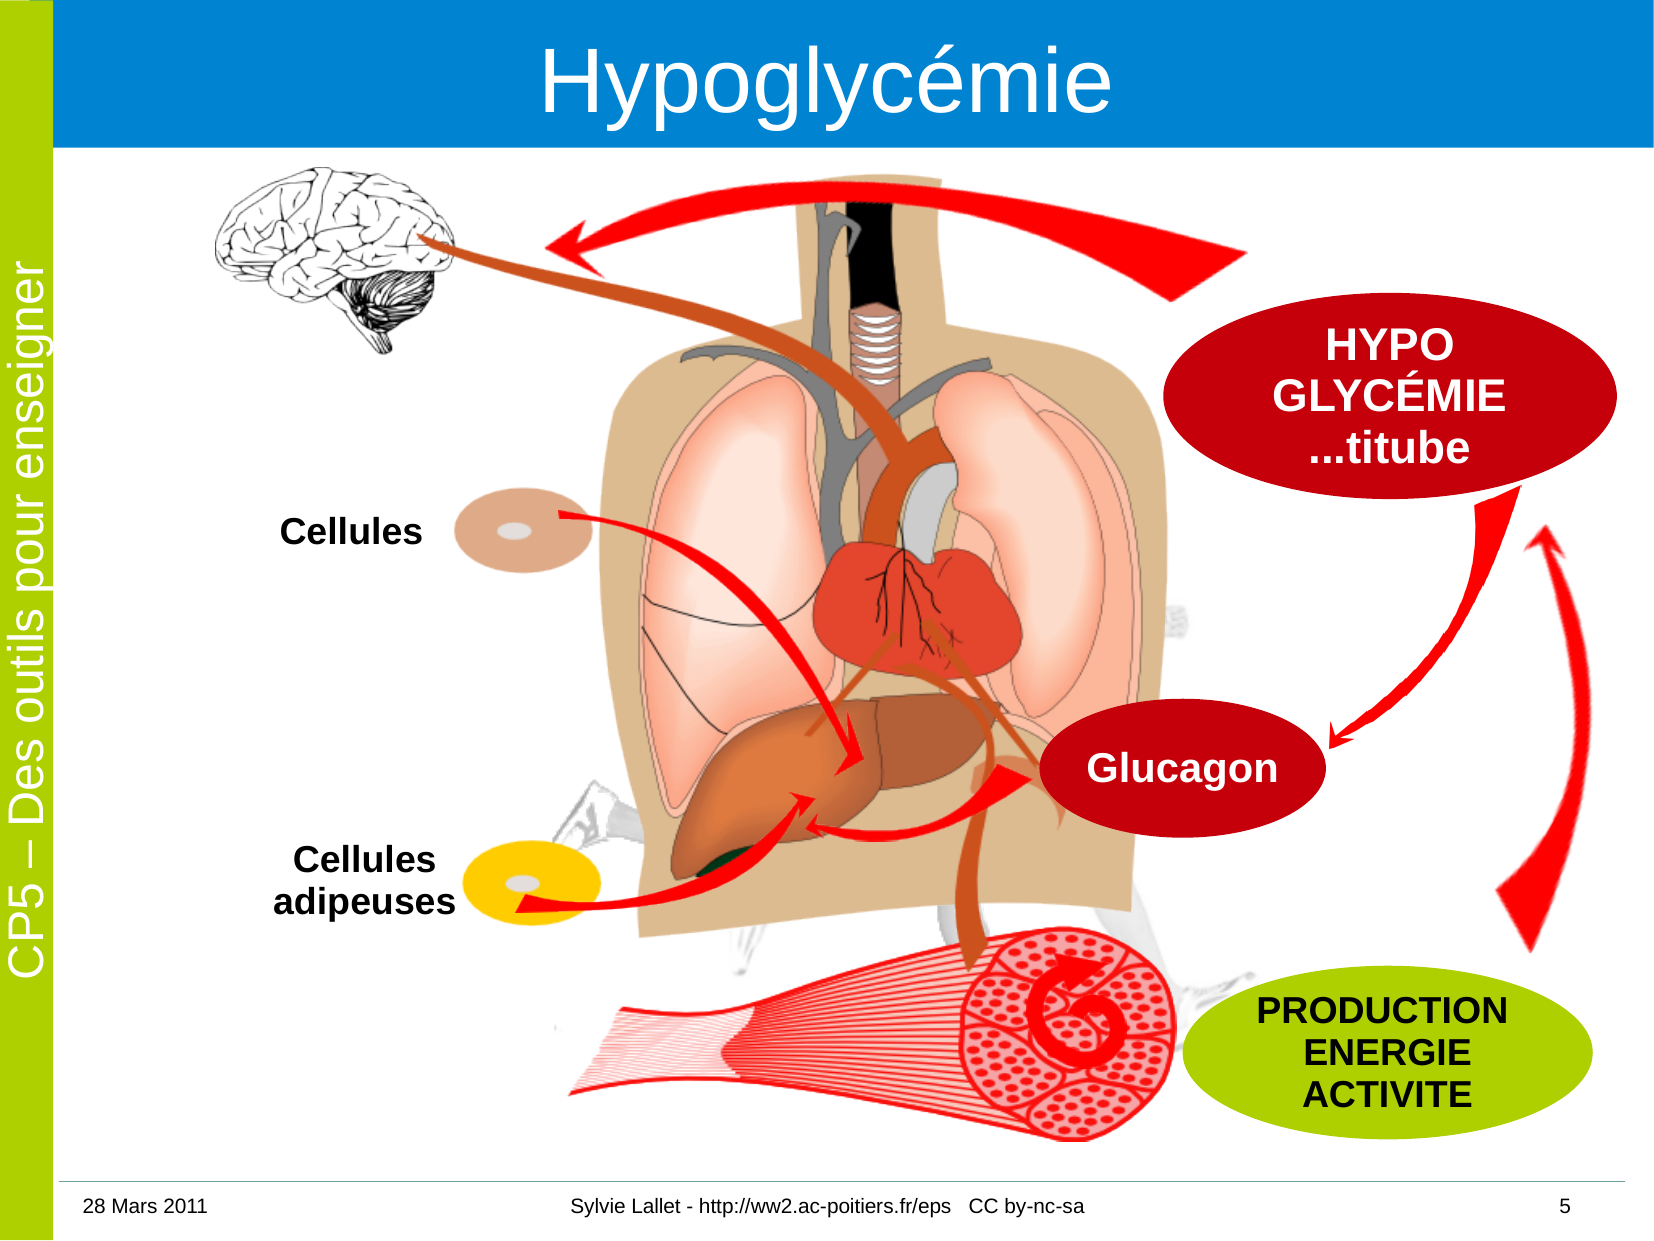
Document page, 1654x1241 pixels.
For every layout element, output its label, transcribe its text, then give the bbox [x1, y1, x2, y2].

text_box HYPO GLYCÉMIE ...titube [1163, 292, 1617, 496]
picture [1329, 485, 1654, 954]
picture [215, 26, 1255, 1142]
text_box Cellules [264, 503, 439, 561]
text_box Glucagon [1039, 698, 1326, 838]
text_box Cellules adipeuses [258, 831, 472, 930]
title Hypoglycémie [82, 21, 1571, 141]
text_box PRODUCTION ENERGIE ACTIVITE [1182, 965, 1593, 1140]
